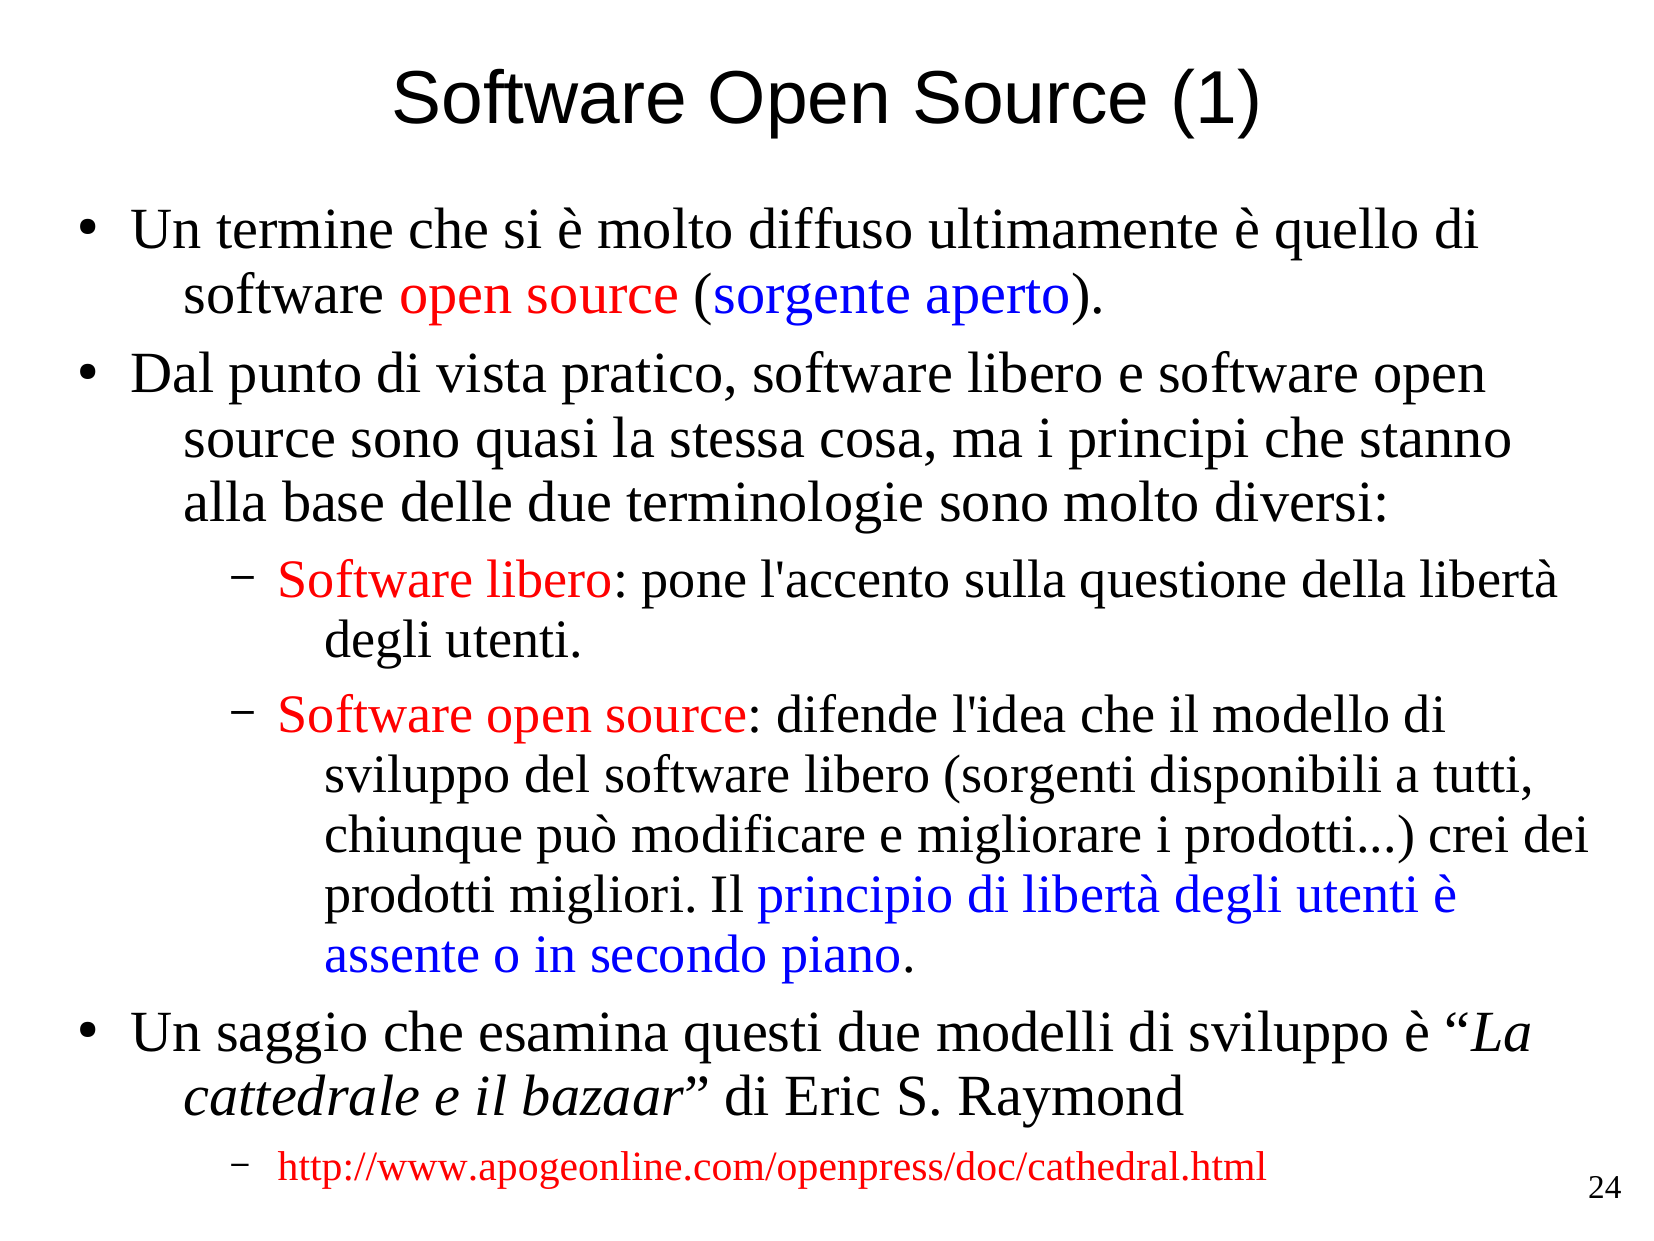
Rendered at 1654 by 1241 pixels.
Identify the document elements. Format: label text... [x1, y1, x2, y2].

list Un termine che si è molto diffuso ultimamente è quello di software open source (sorgente aperto). Dal punto di vista pratico, software libero e software open source sono quasi la stessa cosa, ma i principi che stanno alla base delle due terminologie sono molto diversi: Software libero: pone l'accento sulla questione della libertà degli utenti. Software open source: difende l'idea che il modello di sviluppo del software libero (sorgenti disponibili a tutti, chiunque può modificare e migliorare i prodotti...) crei dei prodotti migliori. Il principio di libertà degli utenti è assente o in secondo piano. Un saggio che esamina questi due modelli di sviluppo è “La cattedrale e il bazaar” di Eric S. Raymond http://www.apogeonline.com/openpress/doc/cathedral.html [42, 196, 1612, 1187]
title Software Open Source (1) [37, 30, 1617, 166]
